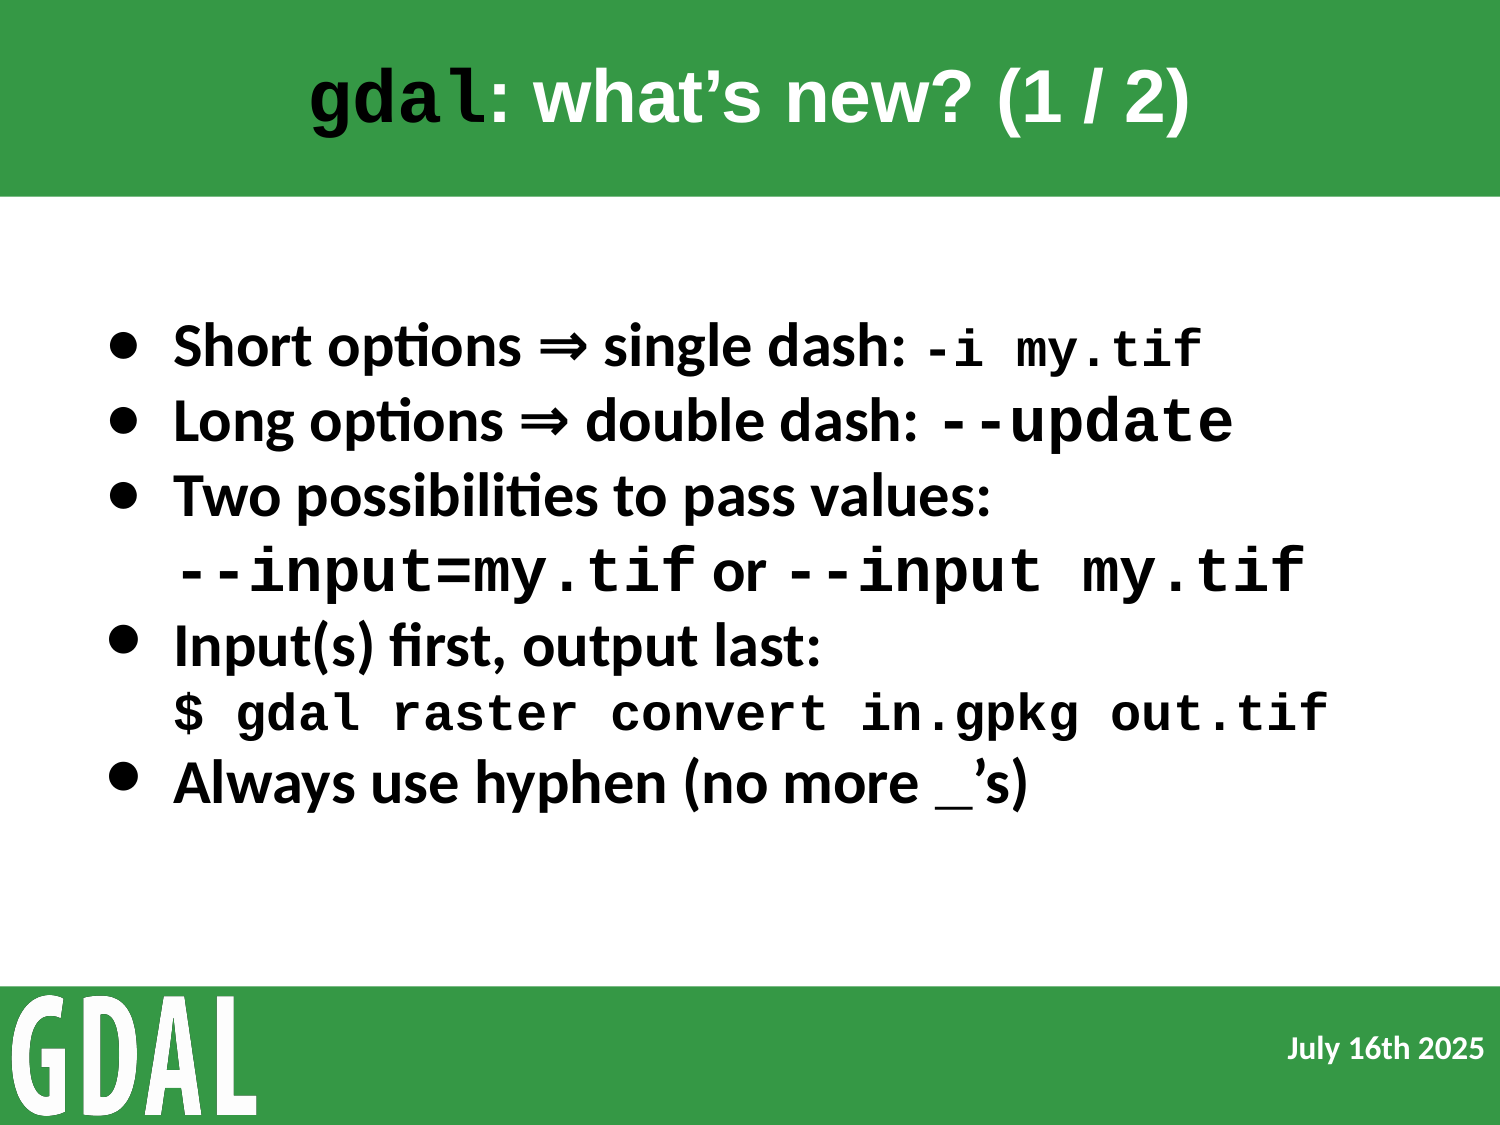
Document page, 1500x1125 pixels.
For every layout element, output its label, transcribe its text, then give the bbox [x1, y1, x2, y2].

picture [11, 995, 257, 1116]
text_box Short options ⇒ single dash: -i my.tif Long options ⇒ double dash: --update Two possibilities to pass values: --input=my.tif or --input my.tif Input(s) first, output last: $ gdal raster convert in.gpkg out.tif Always use hyphen (no more _’s) [83, 289, 1477, 1071]
title gdal: what’s new? (1 / 2) [0, 0, 1500, 197]
